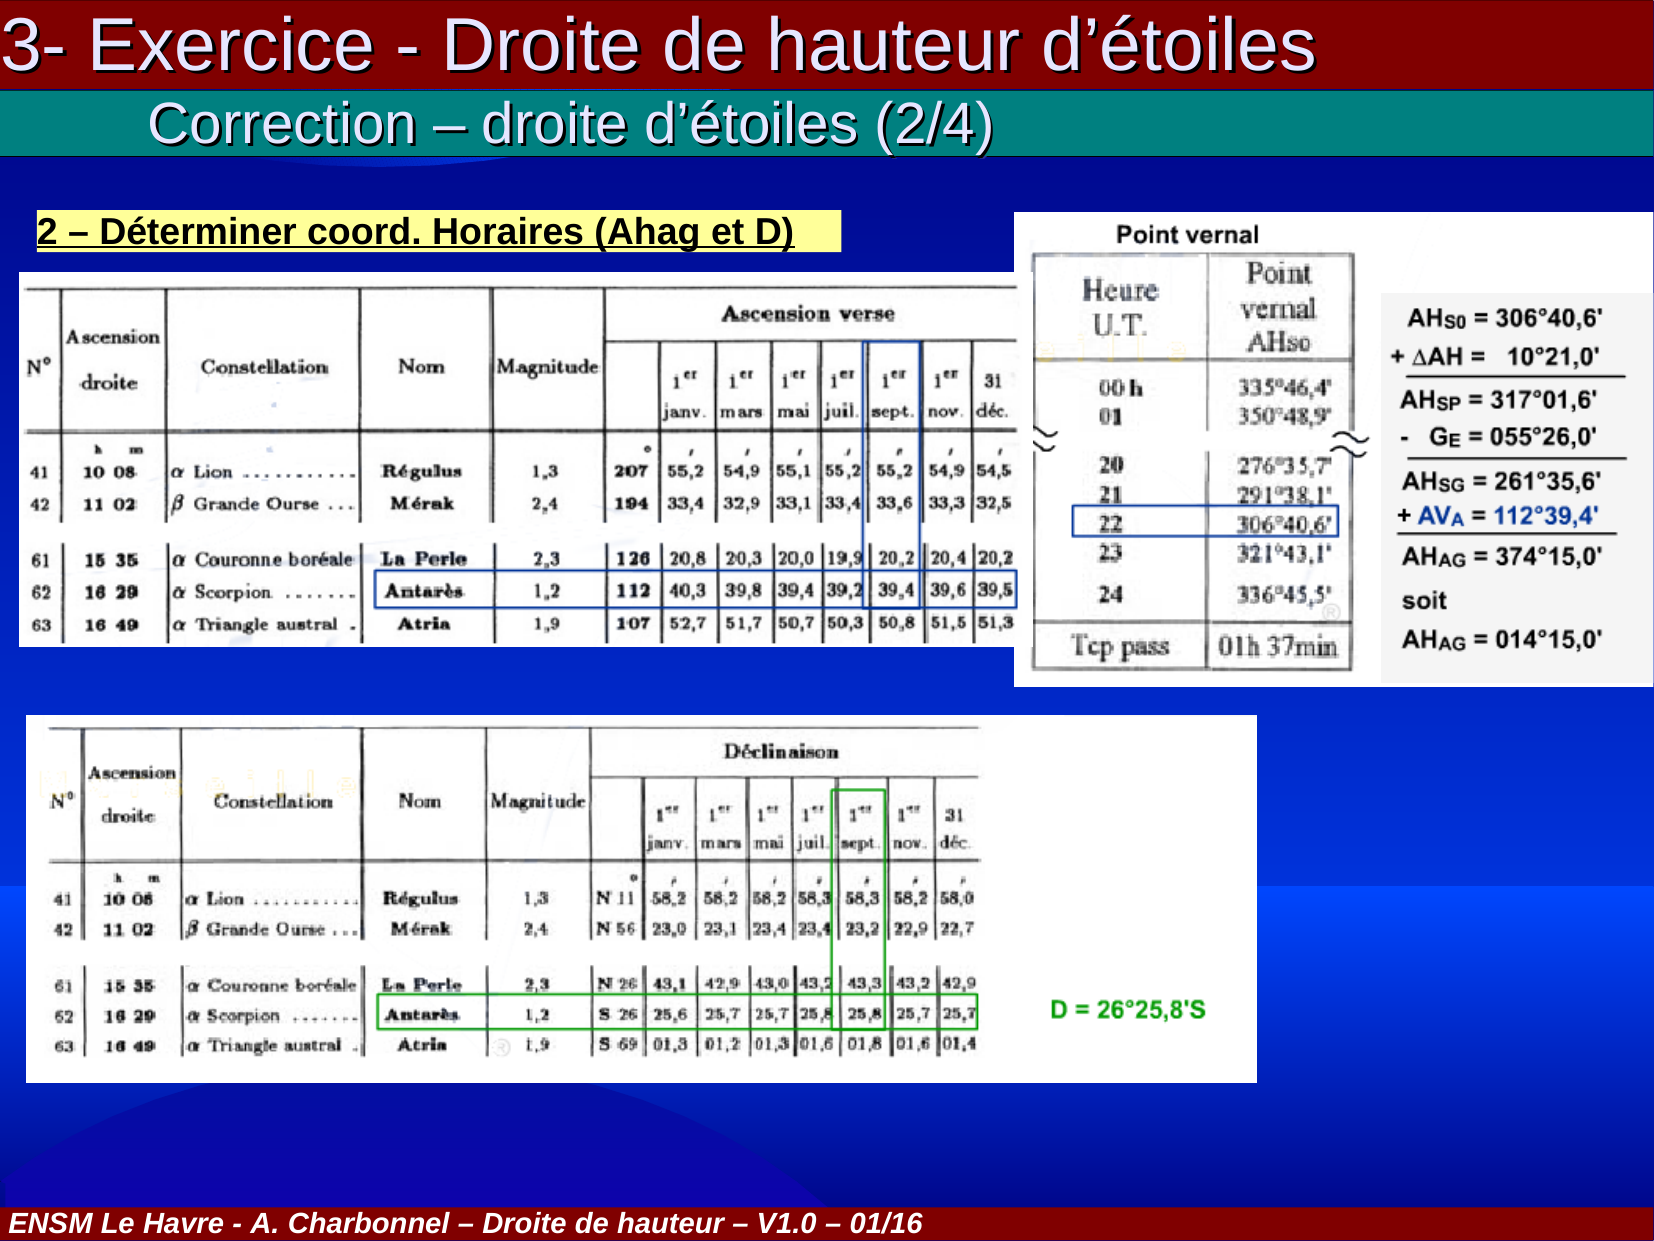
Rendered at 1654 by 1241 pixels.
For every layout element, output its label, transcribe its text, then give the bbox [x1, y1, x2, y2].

picture [26, 715, 1257, 1083]
title Correction – droite d’étoiles (2/4) [0, 90, 1654, 156]
picture [19, 212, 1654, 687]
title 3- Exercice - Droite de hauteur d’étoiles [0, 0, 1654, 89]
text_box ENSM Le Havre - A. Charbonnel – Droite de hauteur – V1.0 – 01/16 [0, 1207, 1654, 1241]
text_box 2 – Déterminer coord. Horaires (Ahag et D) [36, 210, 842, 253]
